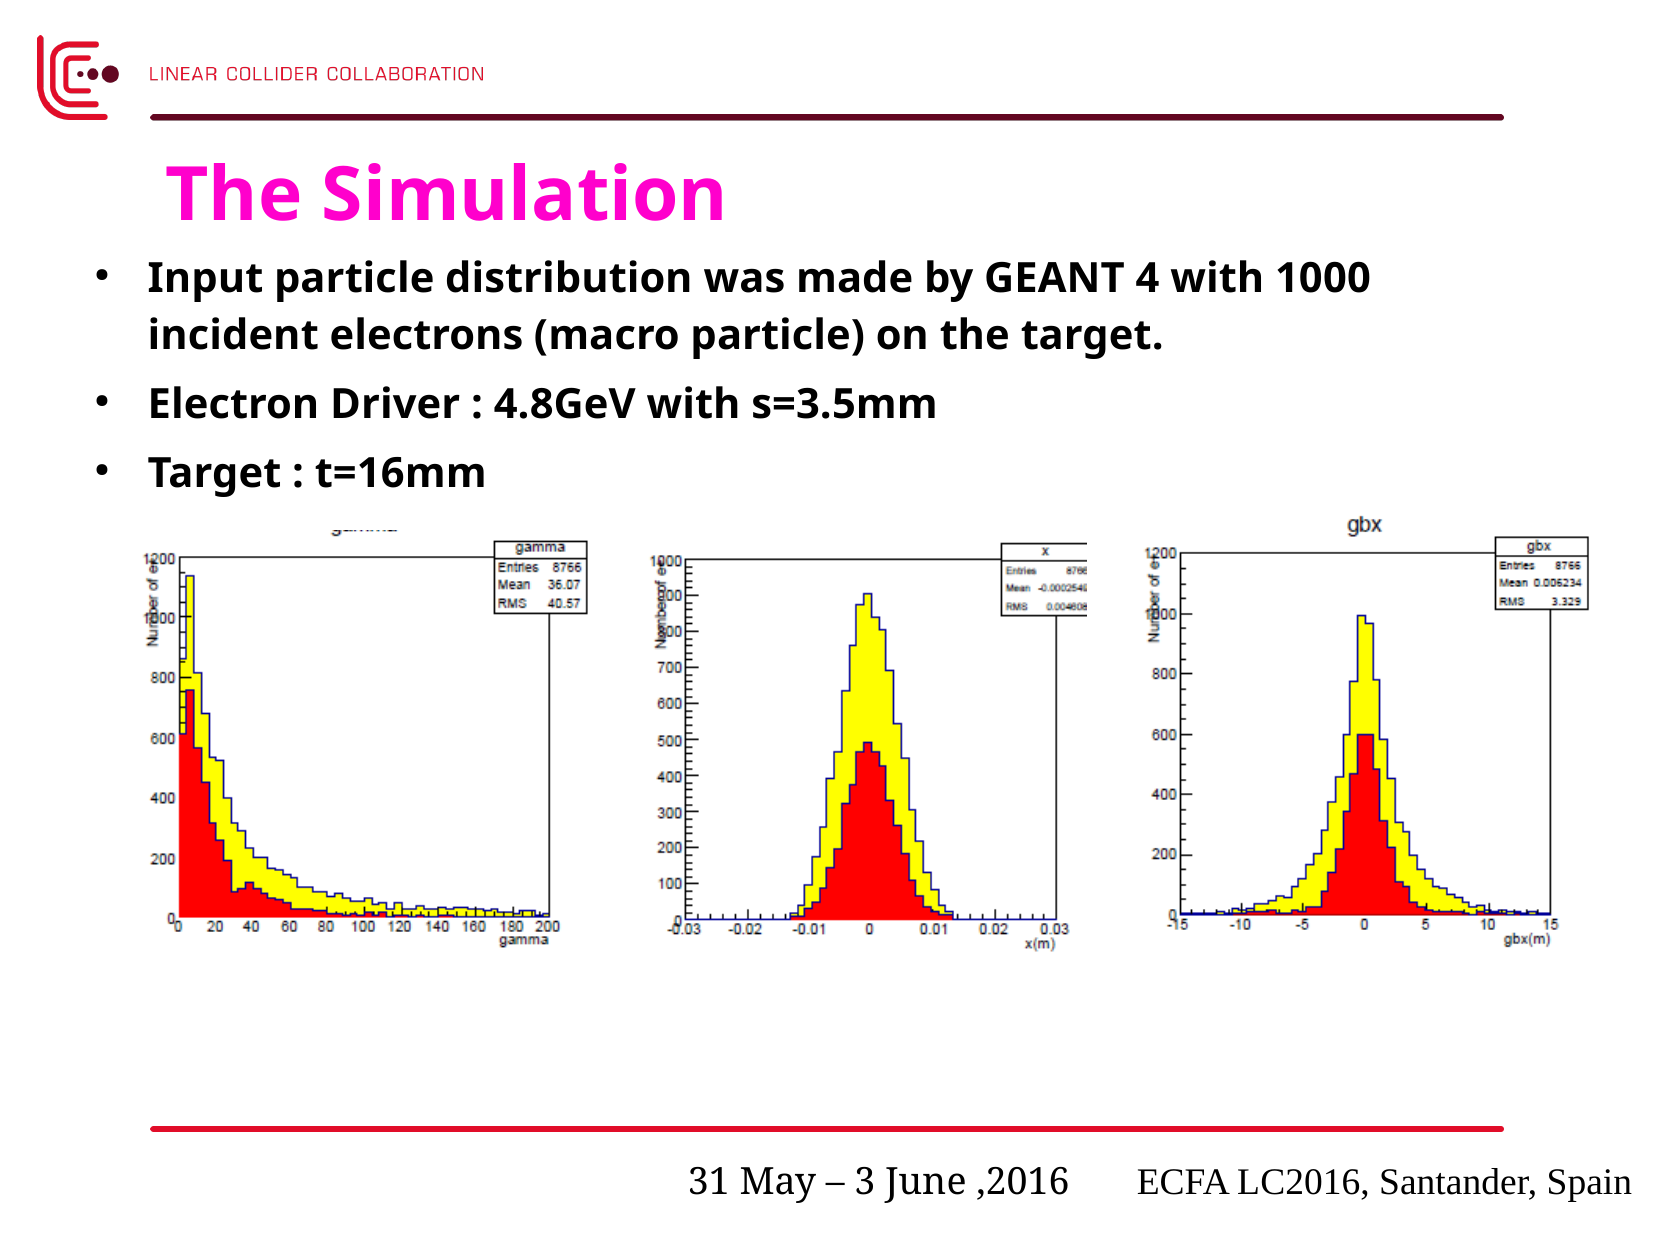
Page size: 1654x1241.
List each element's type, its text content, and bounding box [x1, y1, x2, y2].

picture [126, 296, 1600, 1132]
title The Simulation [165, 88, 1654, 296]
list Input particle distribution was made by GEANT 4 with 1000 incident electrons (macro particle) on the target. Electron Driver : 4.8GeV with s=3.5mm Target : t=16mm [76, 248, 1465, 827]
picture [37, 35, 483, 248]
